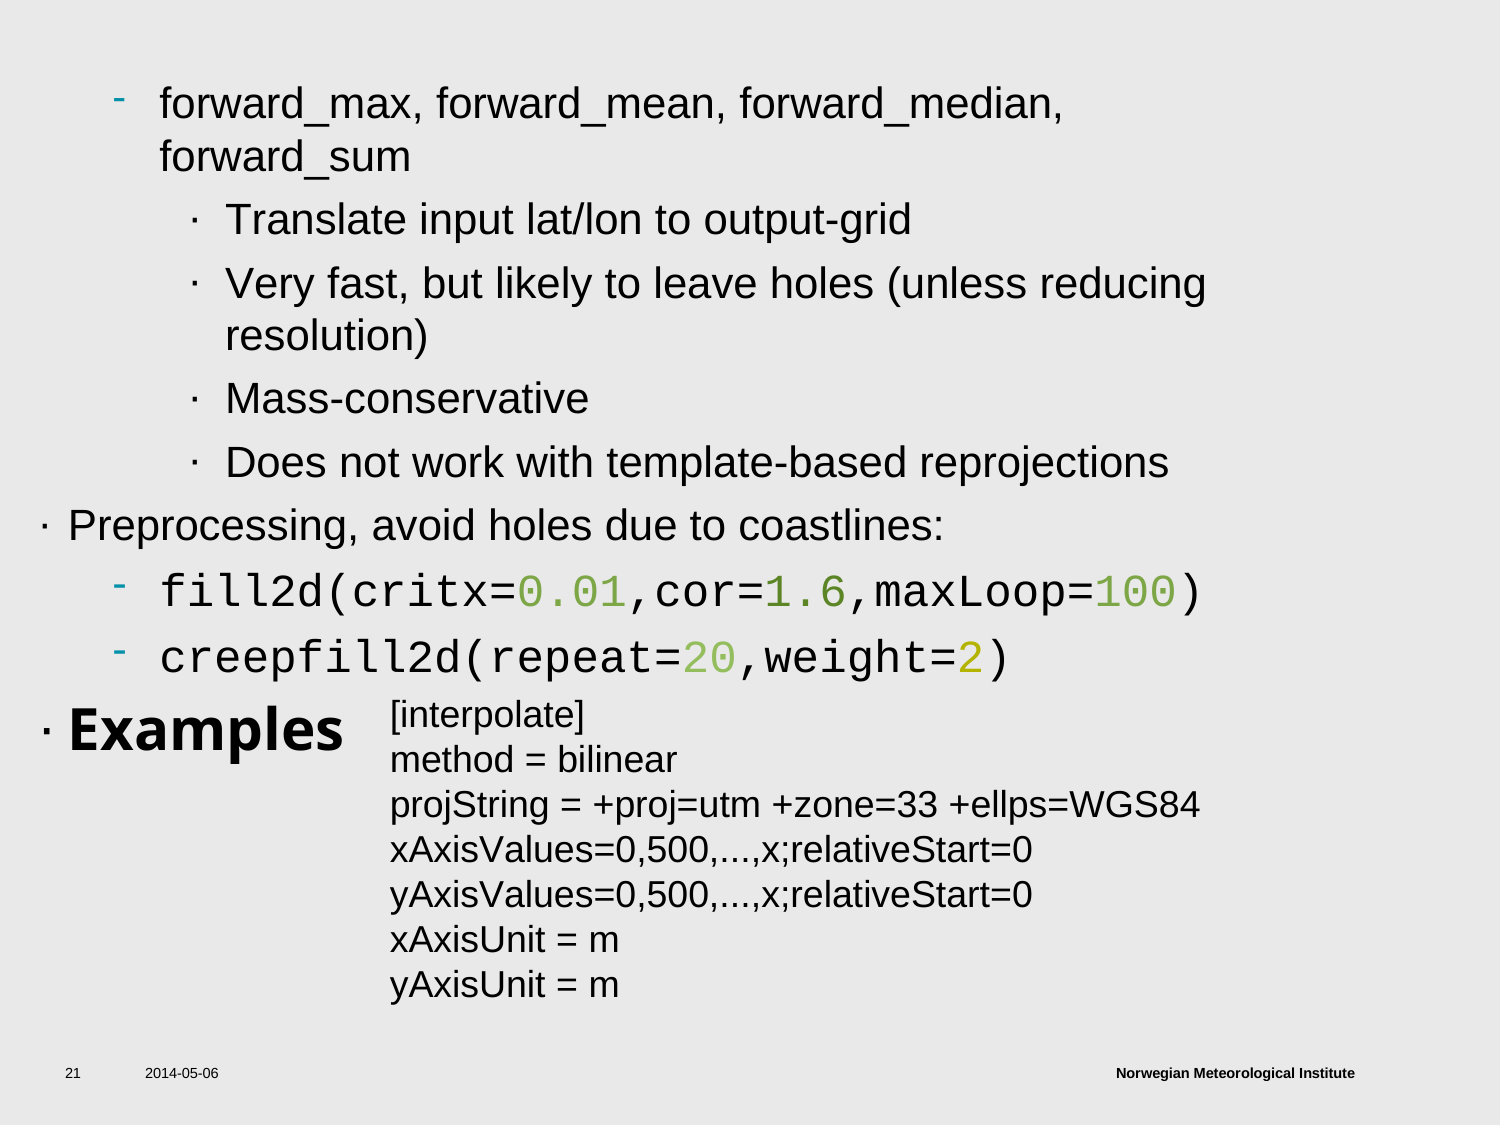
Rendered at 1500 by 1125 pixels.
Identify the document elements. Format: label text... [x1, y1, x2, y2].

text_box [interpolate] method = bilinear projString = +proj=utm +zone=33 +ellps=WGS84 xAxisValues=0,500,...,x;relativeStart=0 yAxisValues=0,500,...,x;relativeStart=0 xAxisUnit = m yAxisUnit = m [375, 682, 1415, 1088]
list forward_max, forward_mean, forward_median, forward_sum Translate input lat/lon to output-grid Very fast, but likely to leave holes (unless reducing resolution) Mass-conservative Does not work with template-based reprojections Preprocessing, avoid holes due to coastlines: fill2d(critx=0.01,cor=1.6,maxLoop=100) creepfill2d(repeat=20,weight=2) Examples [37, 75, 1270, 1053]
